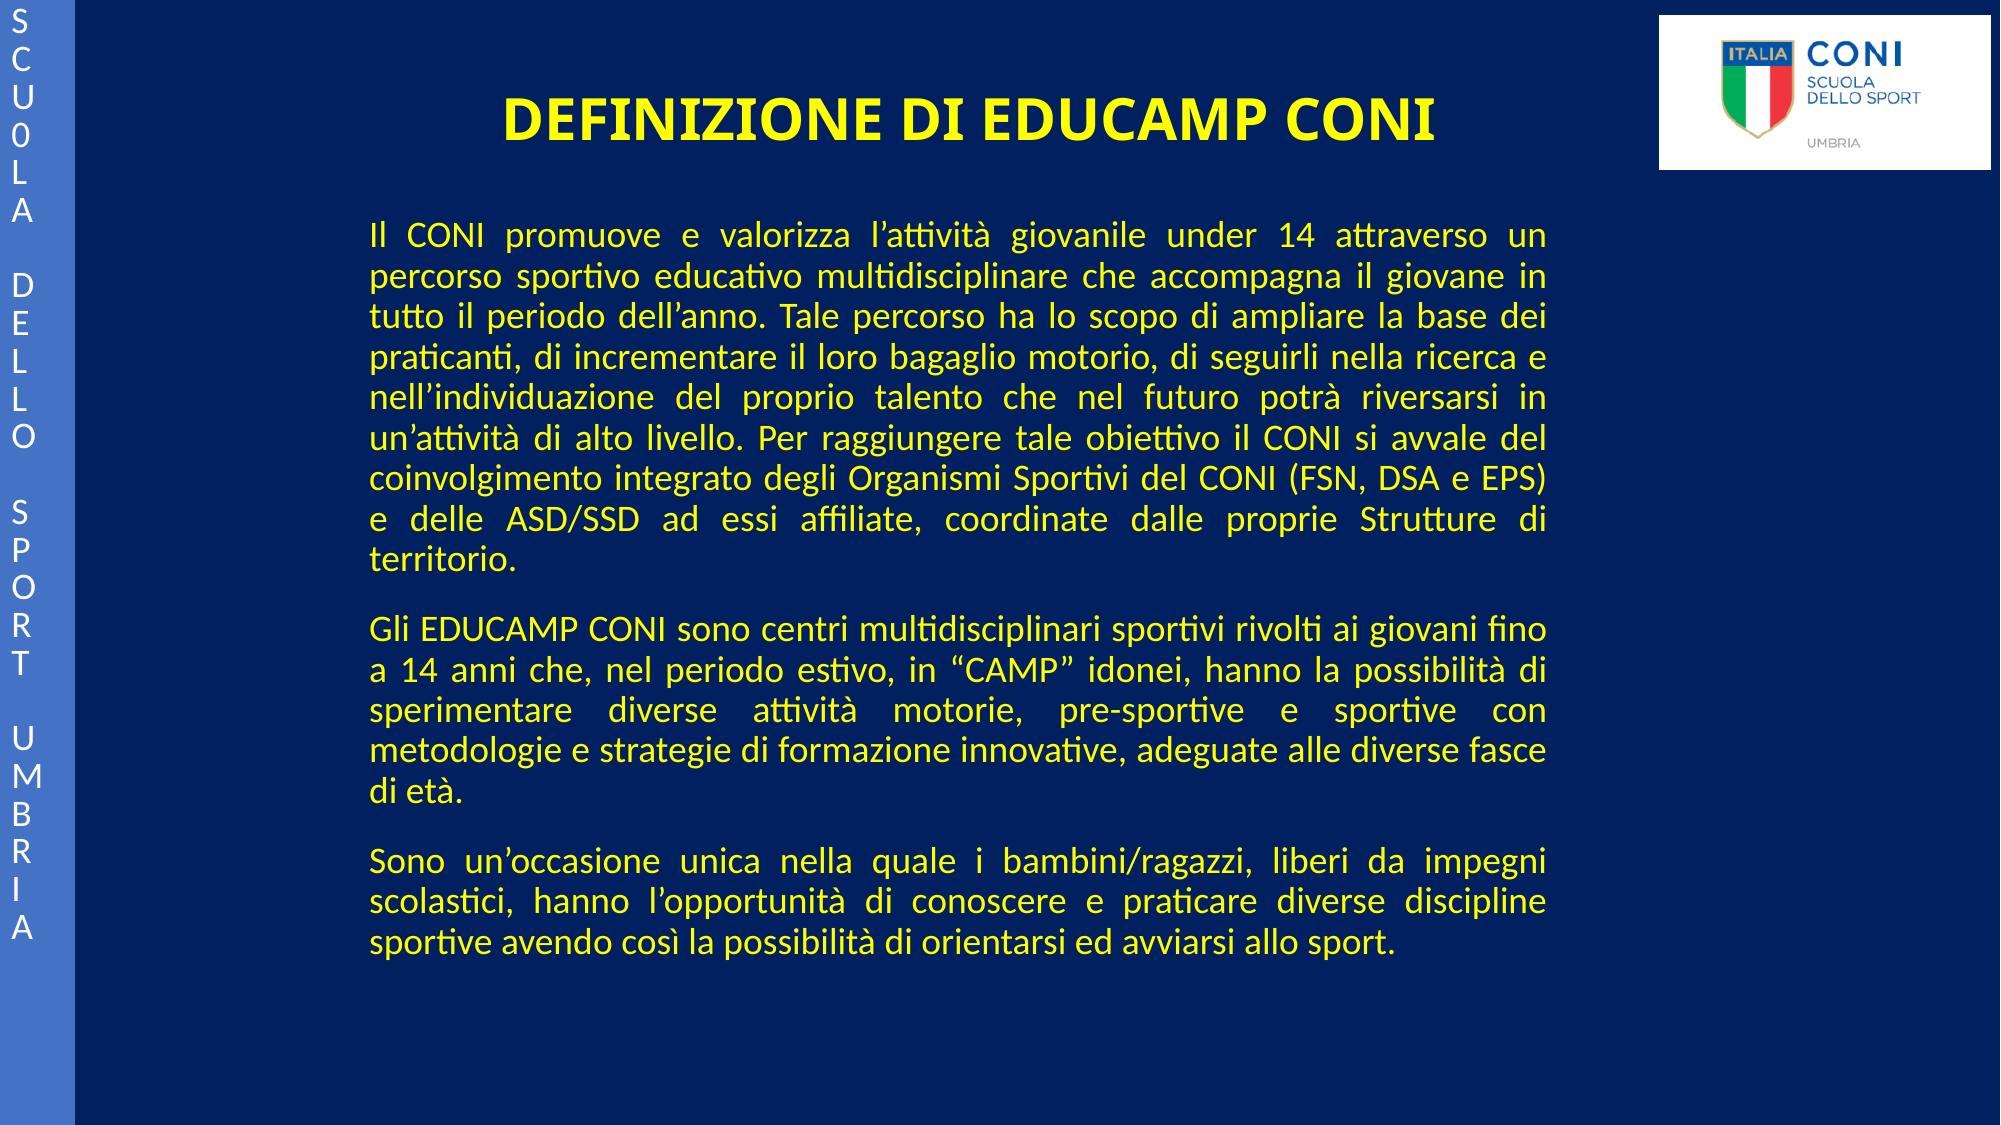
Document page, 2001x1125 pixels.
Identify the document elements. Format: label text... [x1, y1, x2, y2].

table_header S C U 0 L A D E L L O S P O R T U M B R I A [0, 0, 75, 1125]
list Il CONI promuove e valorizza l’attività giovanile under 14 attraverso un percorso sportivo educativo multidisciplinare che accompagna il giovane in tutto il periodo dell’anno. Tale percorso ha lo scopo di ampliare la base dei praticanti, di incrementare il loro bagaglio motorio, di seguirli nella ricerca e nell’individuazione del proprio talento che nel futuro potrà riversarsi in un’attività di alto livello. Per raggiungere tale obiettivo il CONI si avvale del coinvolgimento integrato degli Organismi Sportivi del CONI (FSN, DSA e EPS) e delle ASD/SSD ad essi affiliate, coordinate dalle proprie Strutture di territorio. Gli EDUCAMP CONI sono centri multidisciplinari sportivi rivolti ai giovani fino a 14 anni che, nel periodo estivo, in “CAMP” idonei, hanno la possibilità di sperimentare diverse attività motorie, pre-sportive e sportive con metodologie e strategie di formazione innovative, adeguate alle diverse fasce di età. Sono un’occasione unica nella quale i bambini/ragazzi, liberi da impegni scolastici, hanno l’opportunità di conoscere e praticare diverse discipline sportive avendo così la possibilità di orientarsi ed avviarsi allo sport. [354, 208, 1562, 957]
picture [1659, 15, 1991, 170]
title DEFINIZIONE DI EDUCAMP CONI [472, 82, 1466, 166]
